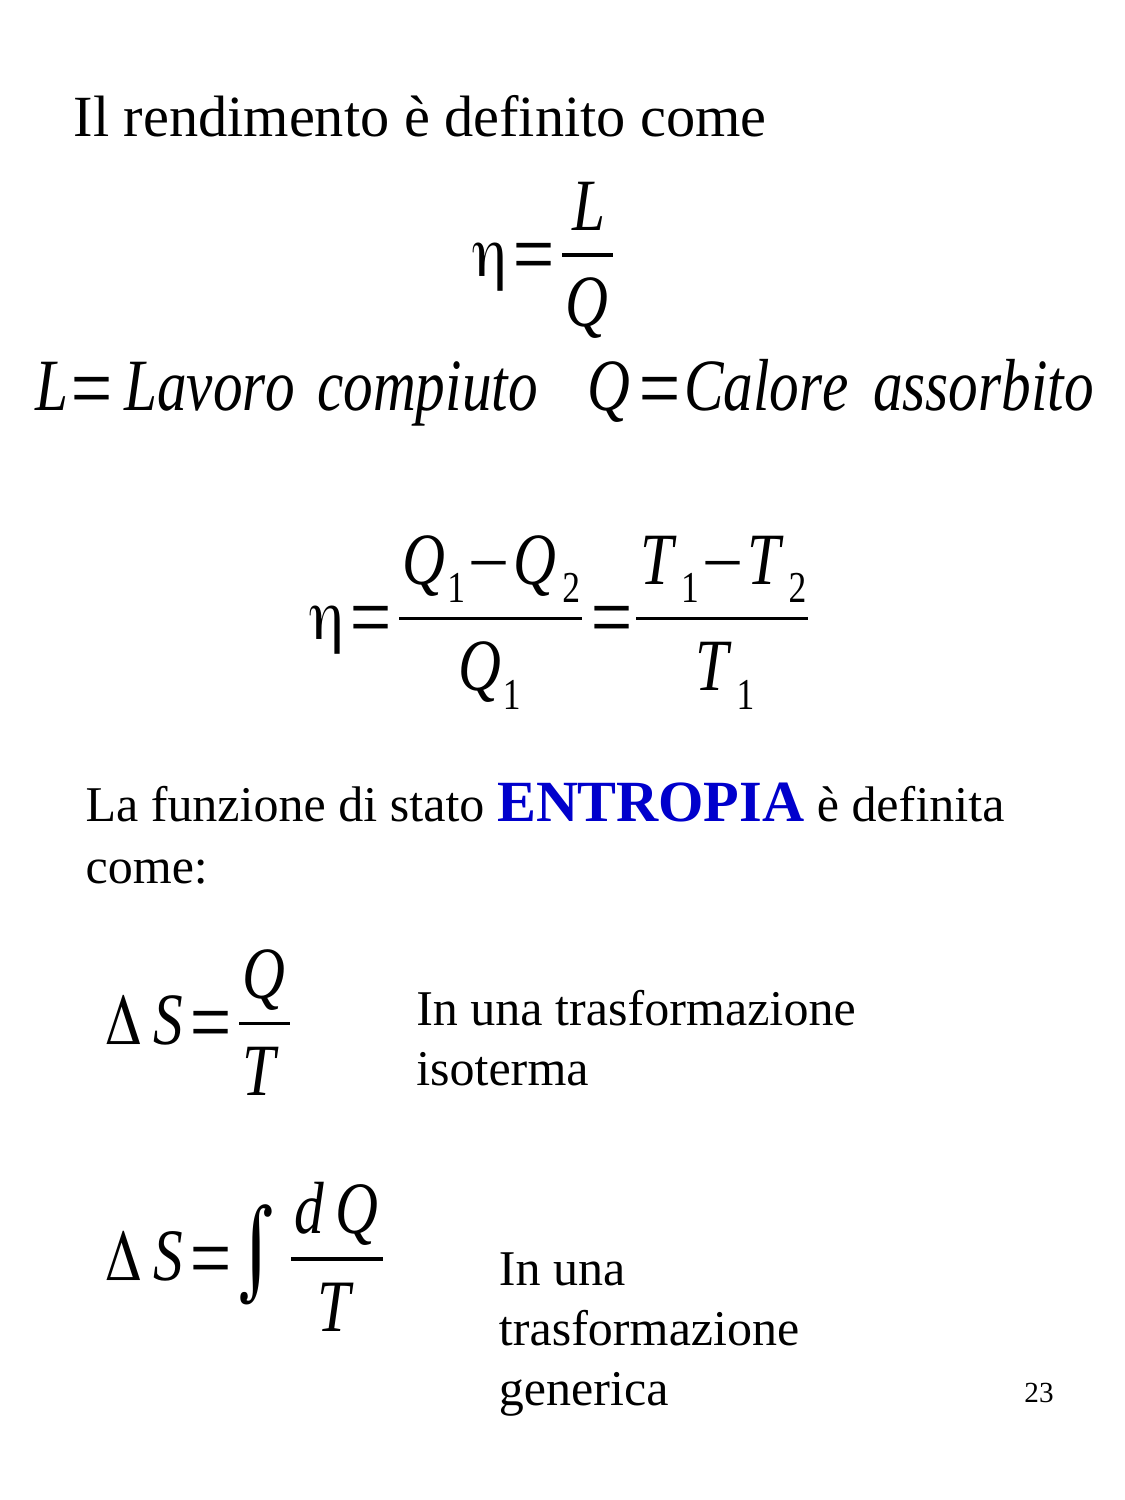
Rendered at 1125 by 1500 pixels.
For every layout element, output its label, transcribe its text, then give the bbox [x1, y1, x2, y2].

text_box In una trasformazione isoterma [401, 968, 910, 1104]
chart [90, 1169, 400, 1346]
text_box La funzione di stato ENTROPIA è definita come: [70, 755, 1040, 901]
chart [295, 519, 827, 719]
chart [0, 165, 1112, 429]
text_box [437, 1370, 721, 1453]
text_box Il rendimento è definito come [59, 70, 993, 156]
chart [90, 933, 308, 1111]
text_box In una trasformazione generica [484, 1228, 934, 1424]
